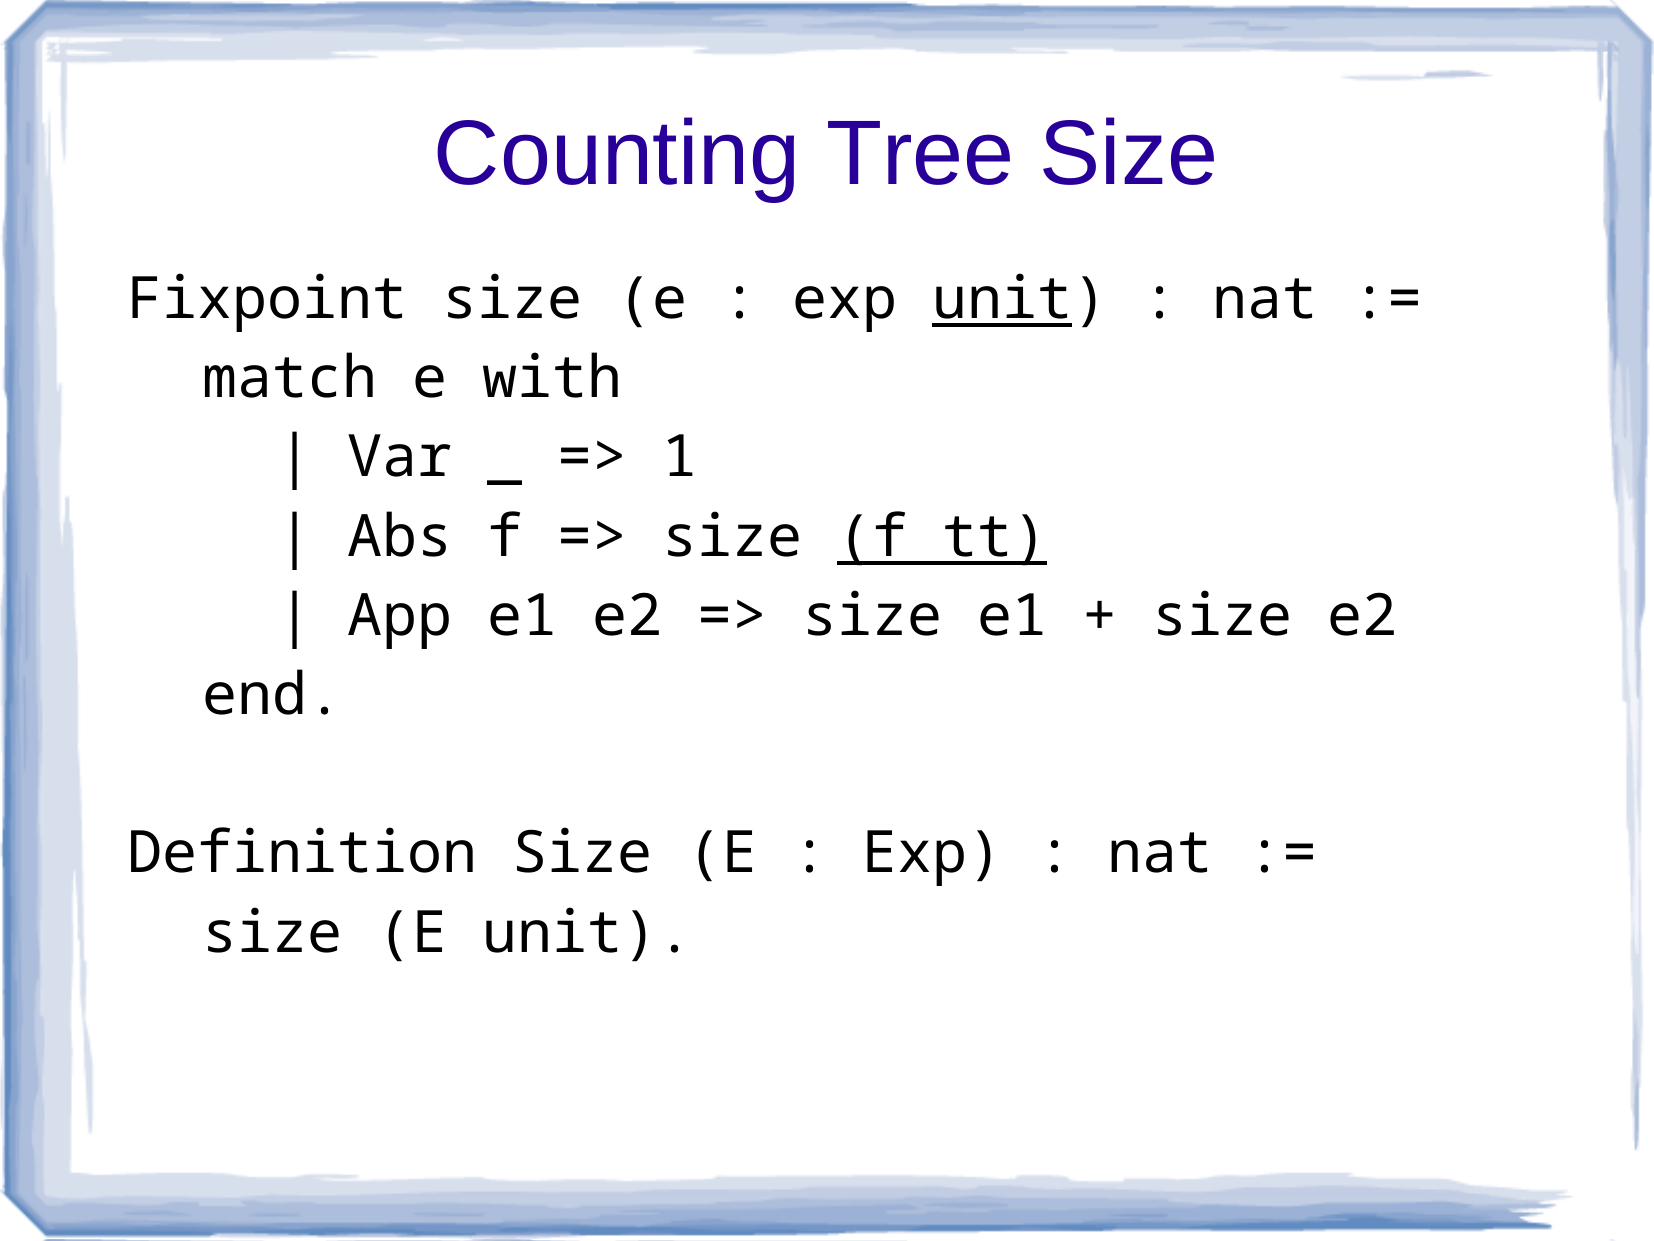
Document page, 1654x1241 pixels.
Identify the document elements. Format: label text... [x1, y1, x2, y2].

picture [0, 0, 1654, 1241]
text_box Fixpoint size (e : exp unit) : nat := match e with | Var _ => 1 | Abs f => size (f tt) | App e1 e2 => size e1 + size e2 end. Definition Size (E : Exp) : nat := size (E unit). [112, 248, 1576, 871]
title Counting Tree Size [82, 56, 1571, 250]
